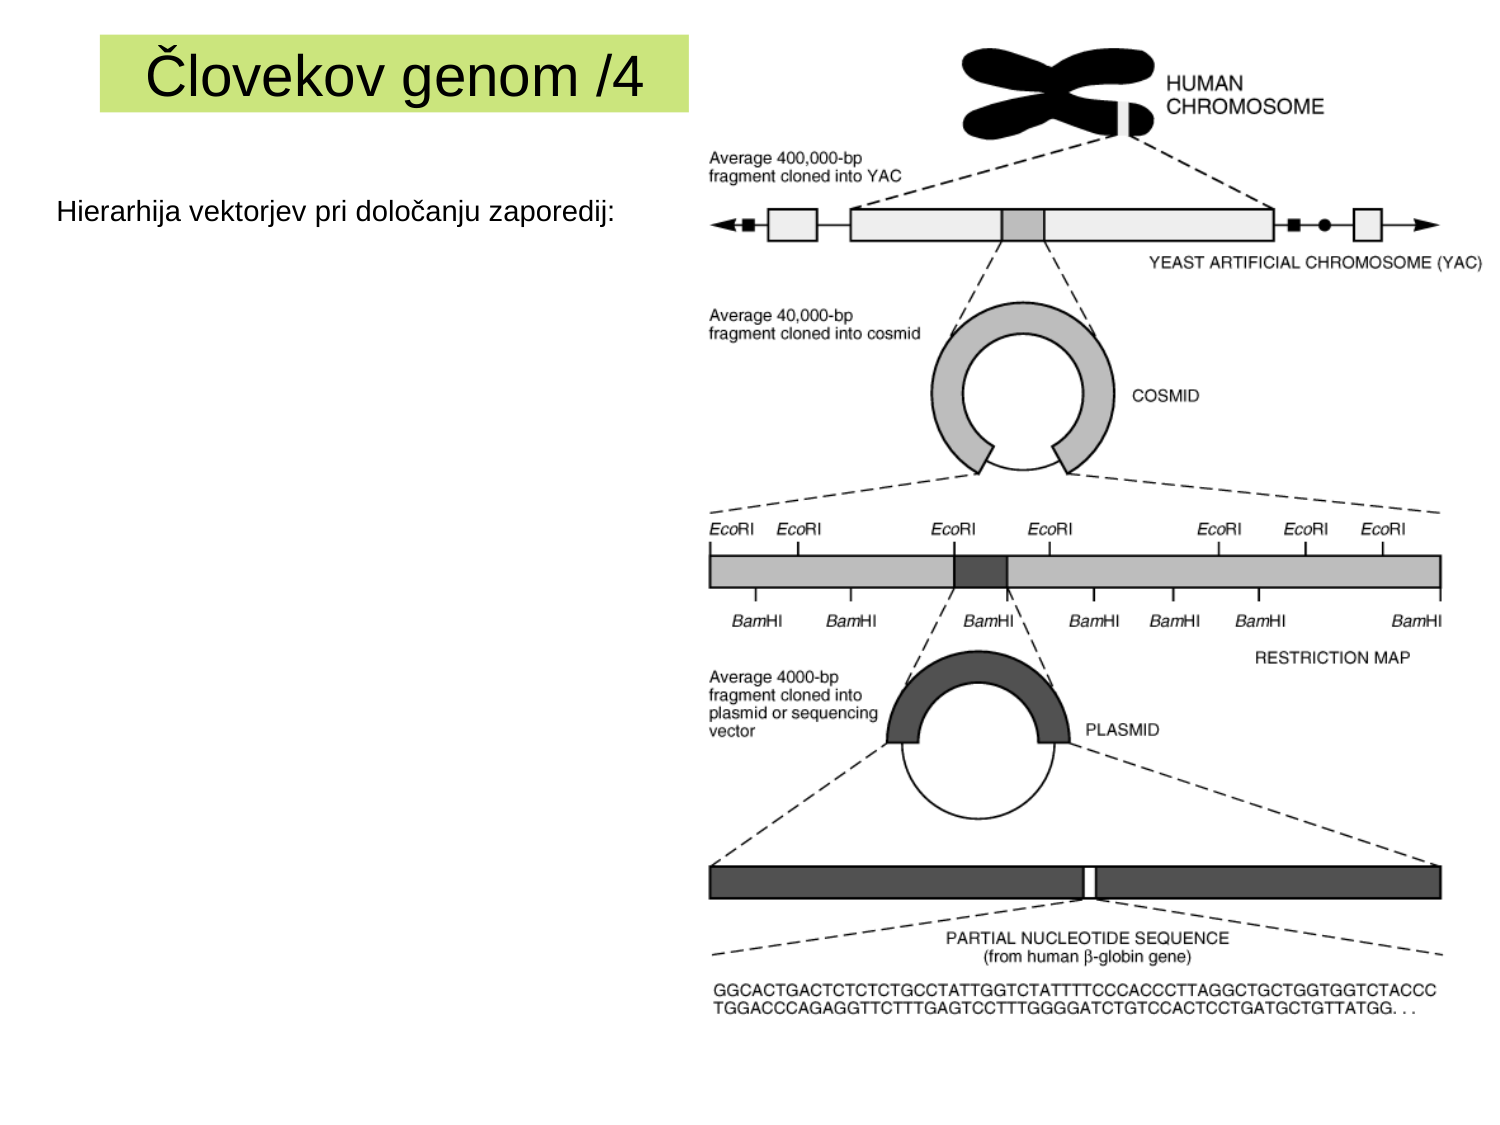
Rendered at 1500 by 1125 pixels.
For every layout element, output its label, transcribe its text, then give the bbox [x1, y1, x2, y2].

list Hierarhija vektorjev pri določanju zaporedij: [41, 184, 678, 344]
title Človekov genom /4 [99, 34, 688, 113]
picture [688, 31, 1500, 1019]
